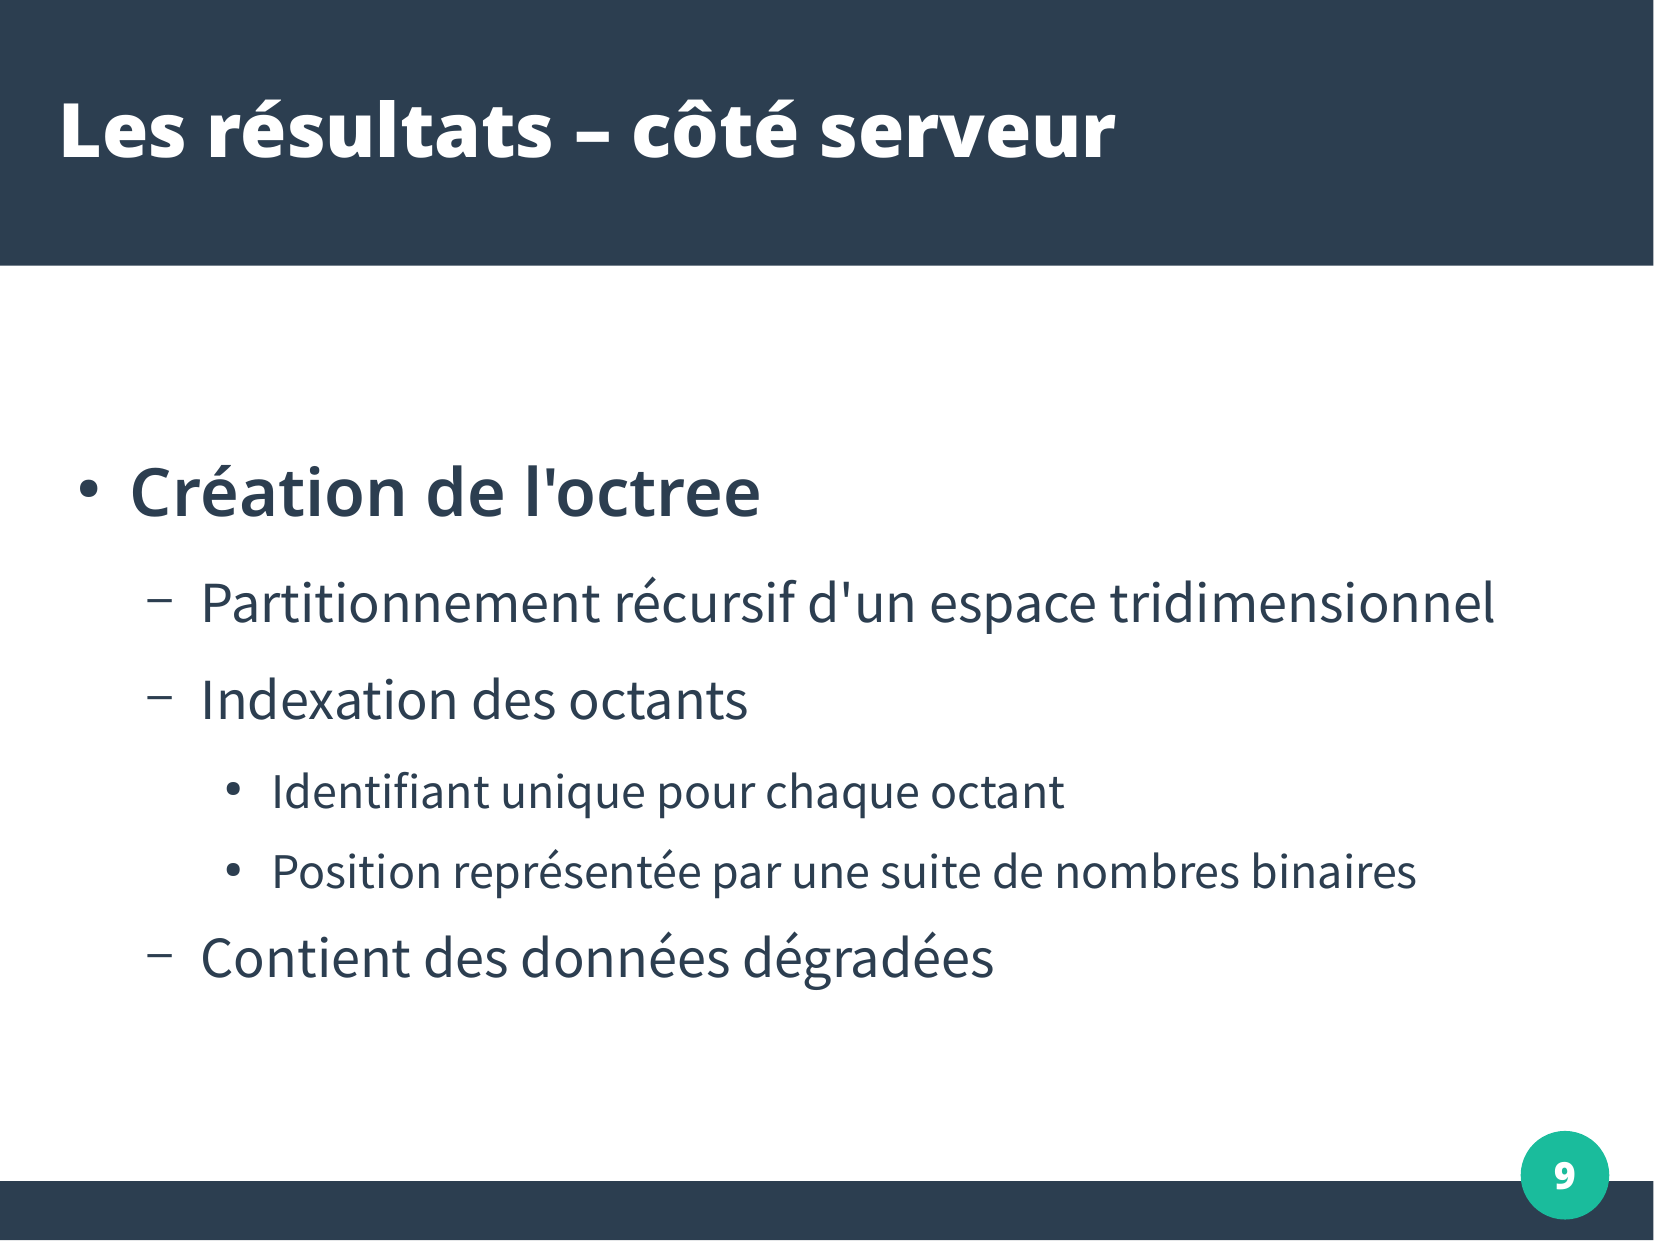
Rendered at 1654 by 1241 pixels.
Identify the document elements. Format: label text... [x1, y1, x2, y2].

title Les résultats – côté serveur [59, 49, 1595, 207]
list Création de l'octree Partitionnement récursif d'un espace tridimensionnel Indexation des octants Identifiant unique pour chaque octant Position représentée par une suite de nombres binaires Contient des données dégradées [59, 324, 1595, 1152]
